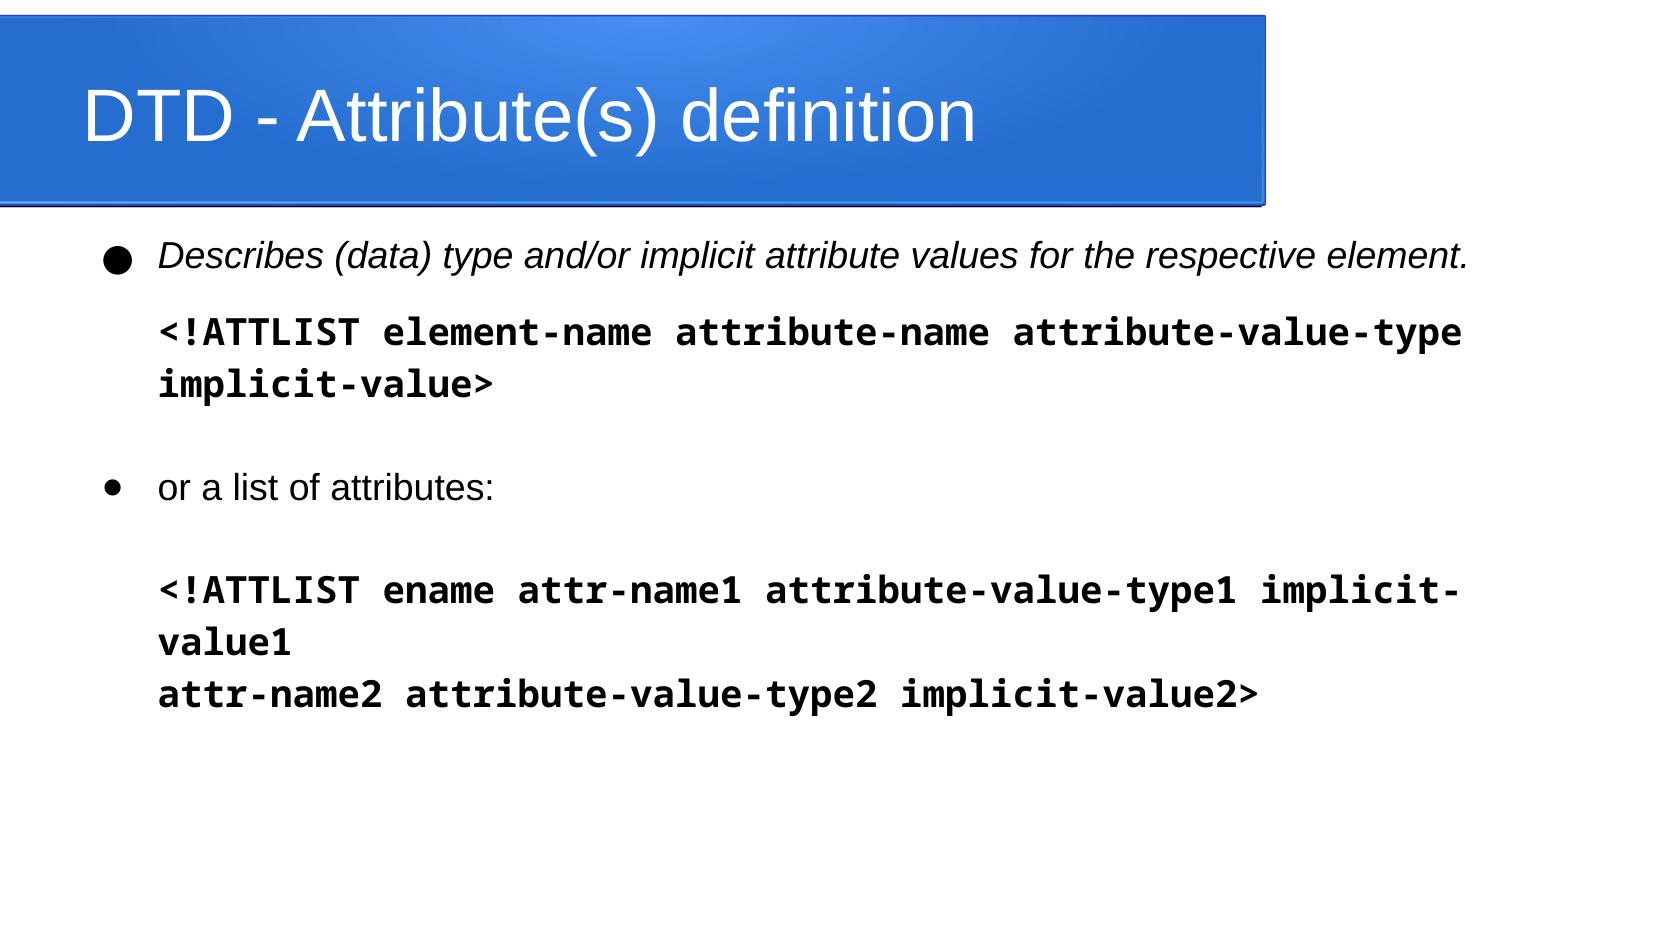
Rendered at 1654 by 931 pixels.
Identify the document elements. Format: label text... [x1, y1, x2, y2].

text_box Describes (data) type and/or implicit attribute values for the respective element. <!ATTLIST element-name attribute-name attribute-value-type implicit-value> or a list of attributes: <!ATTLIST ename attr-name1 attribute-value-type1 implicit-value1 attr-name2 attribute-value-type2 implicit-value2> [82, 224, 1571, 905]
picture [0, 13, 1269, 211]
text_box DTD - Attribute(s) definition [82, 35, 1235, 189]
